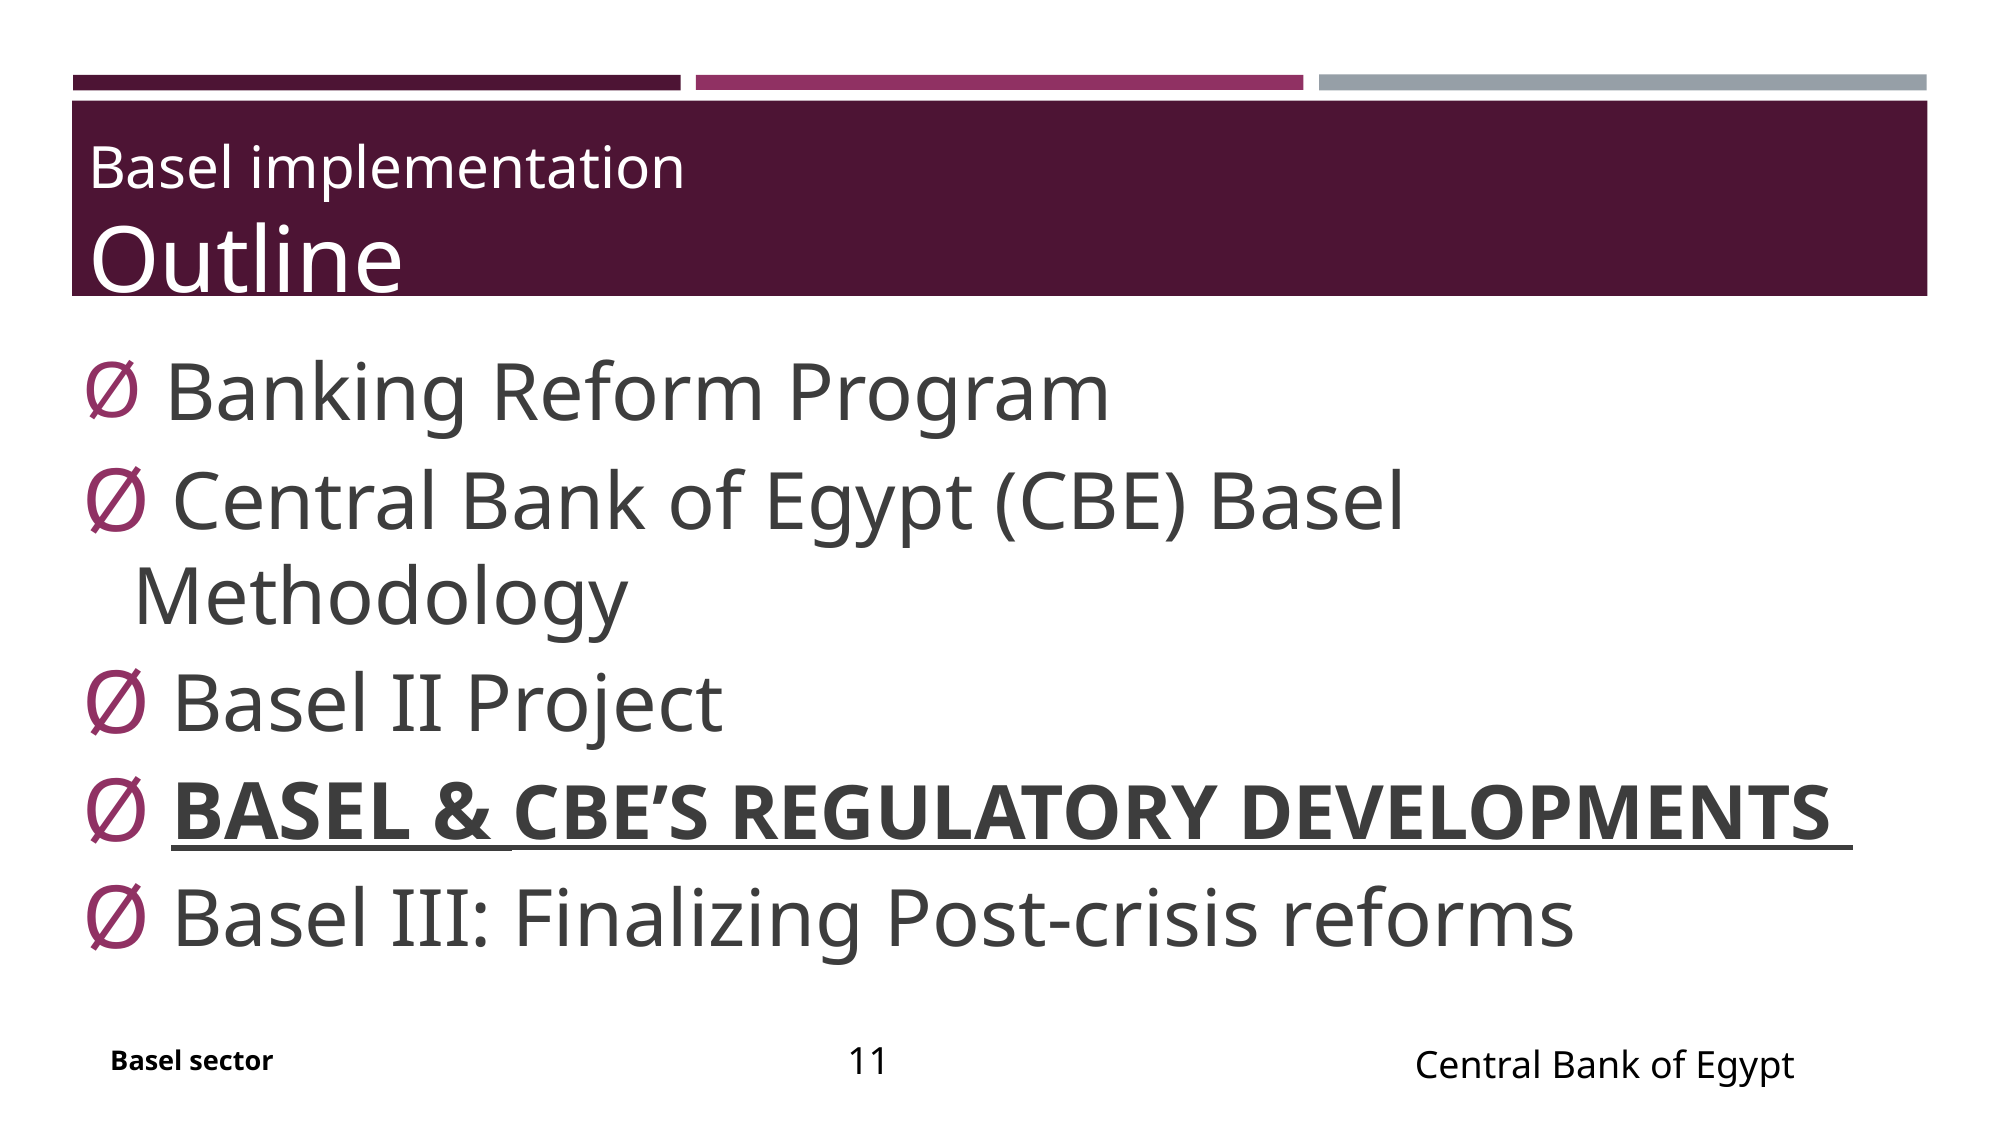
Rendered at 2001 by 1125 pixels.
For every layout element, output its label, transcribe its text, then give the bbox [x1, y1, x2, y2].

title Basel implementation Outline [73, 123, 1922, 281]
list Banking Reform Program Central Bank of Egypt (CBE) Basel Methodology Basel II Project BASEL & CBE’S REGULATORY DEVELOPMENTS Basel III: Finalizing Post-crisis reforms [67, 330, 1905, 1125]
footer Central Bank of Egypt [1400, 1033, 1905, 1094]
slide_number <numéro> [832, 1029, 1006, 1090]
